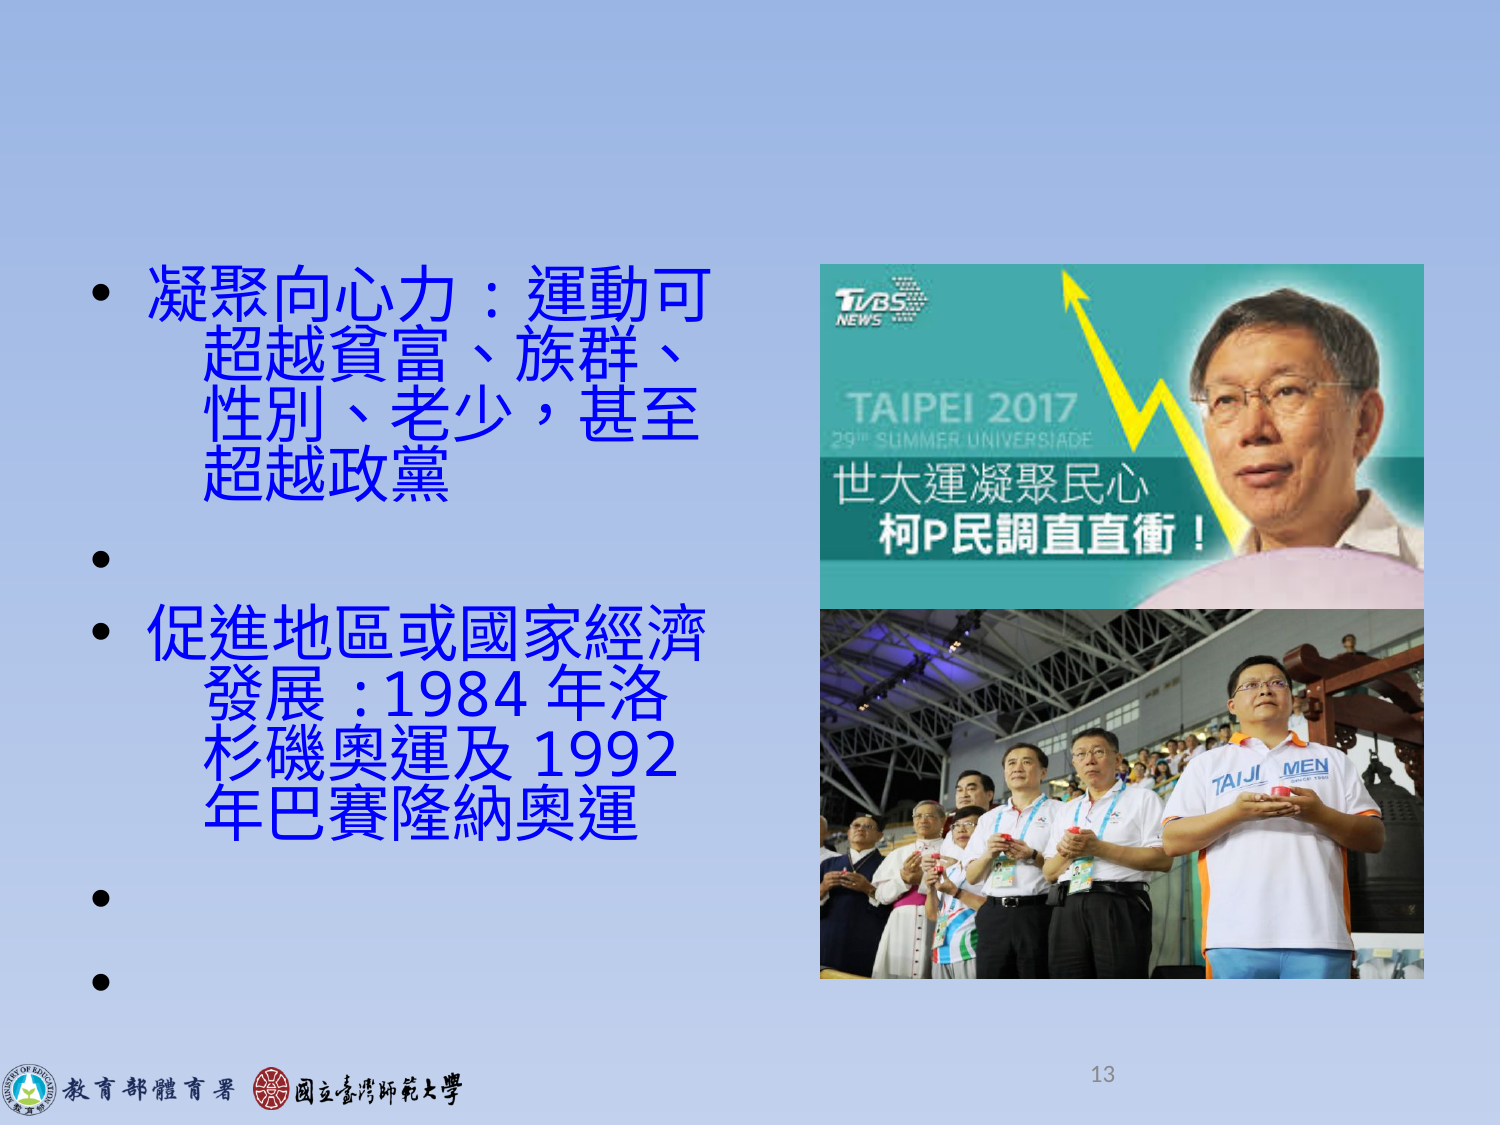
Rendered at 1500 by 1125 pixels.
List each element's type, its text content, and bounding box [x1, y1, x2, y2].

list 凝聚向心力:運動可超越貧富、族群、性別、老少，甚至超越政黨 促進地區或國家經濟發展:1984年洛杉磯奧運及1992年巴賽隆納奧運 [75, 262, 738, 1005]
picture [820, 264, 1424, 979]
text_box [1074, 1042, 1426, 1103]
